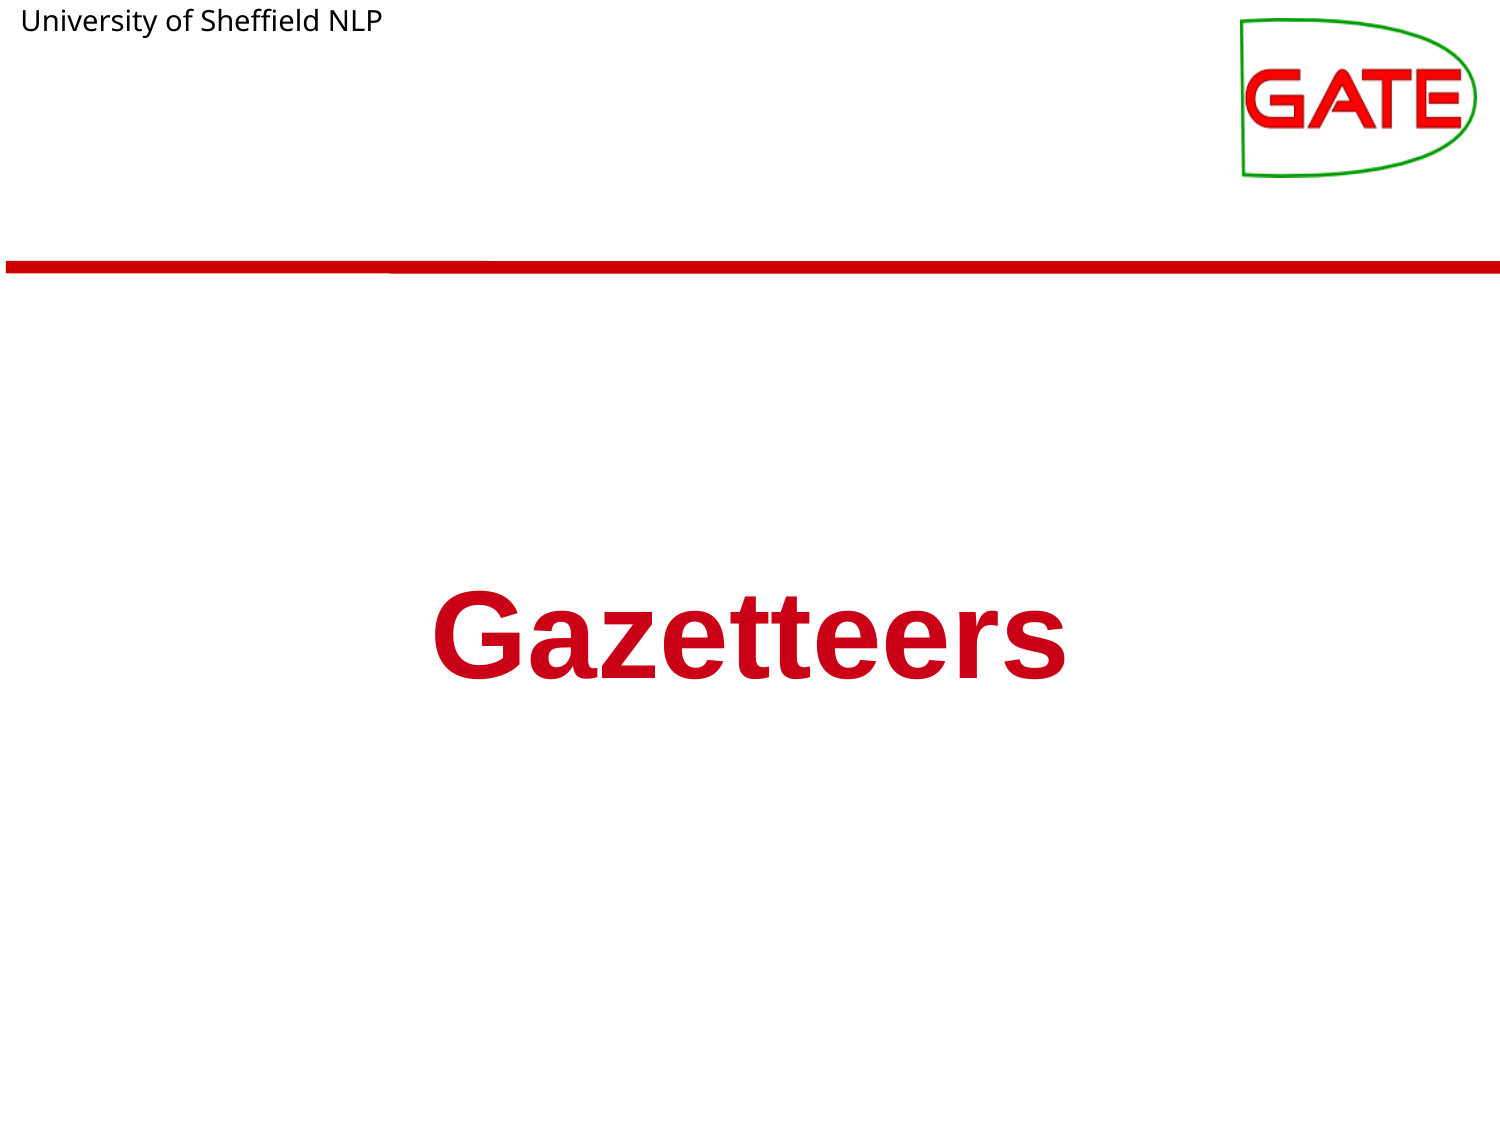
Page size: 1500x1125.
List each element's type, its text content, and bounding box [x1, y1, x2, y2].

text_box Gazetteers [0, 250, 1500, 1002]
picture [1240, 18, 1477, 178]
